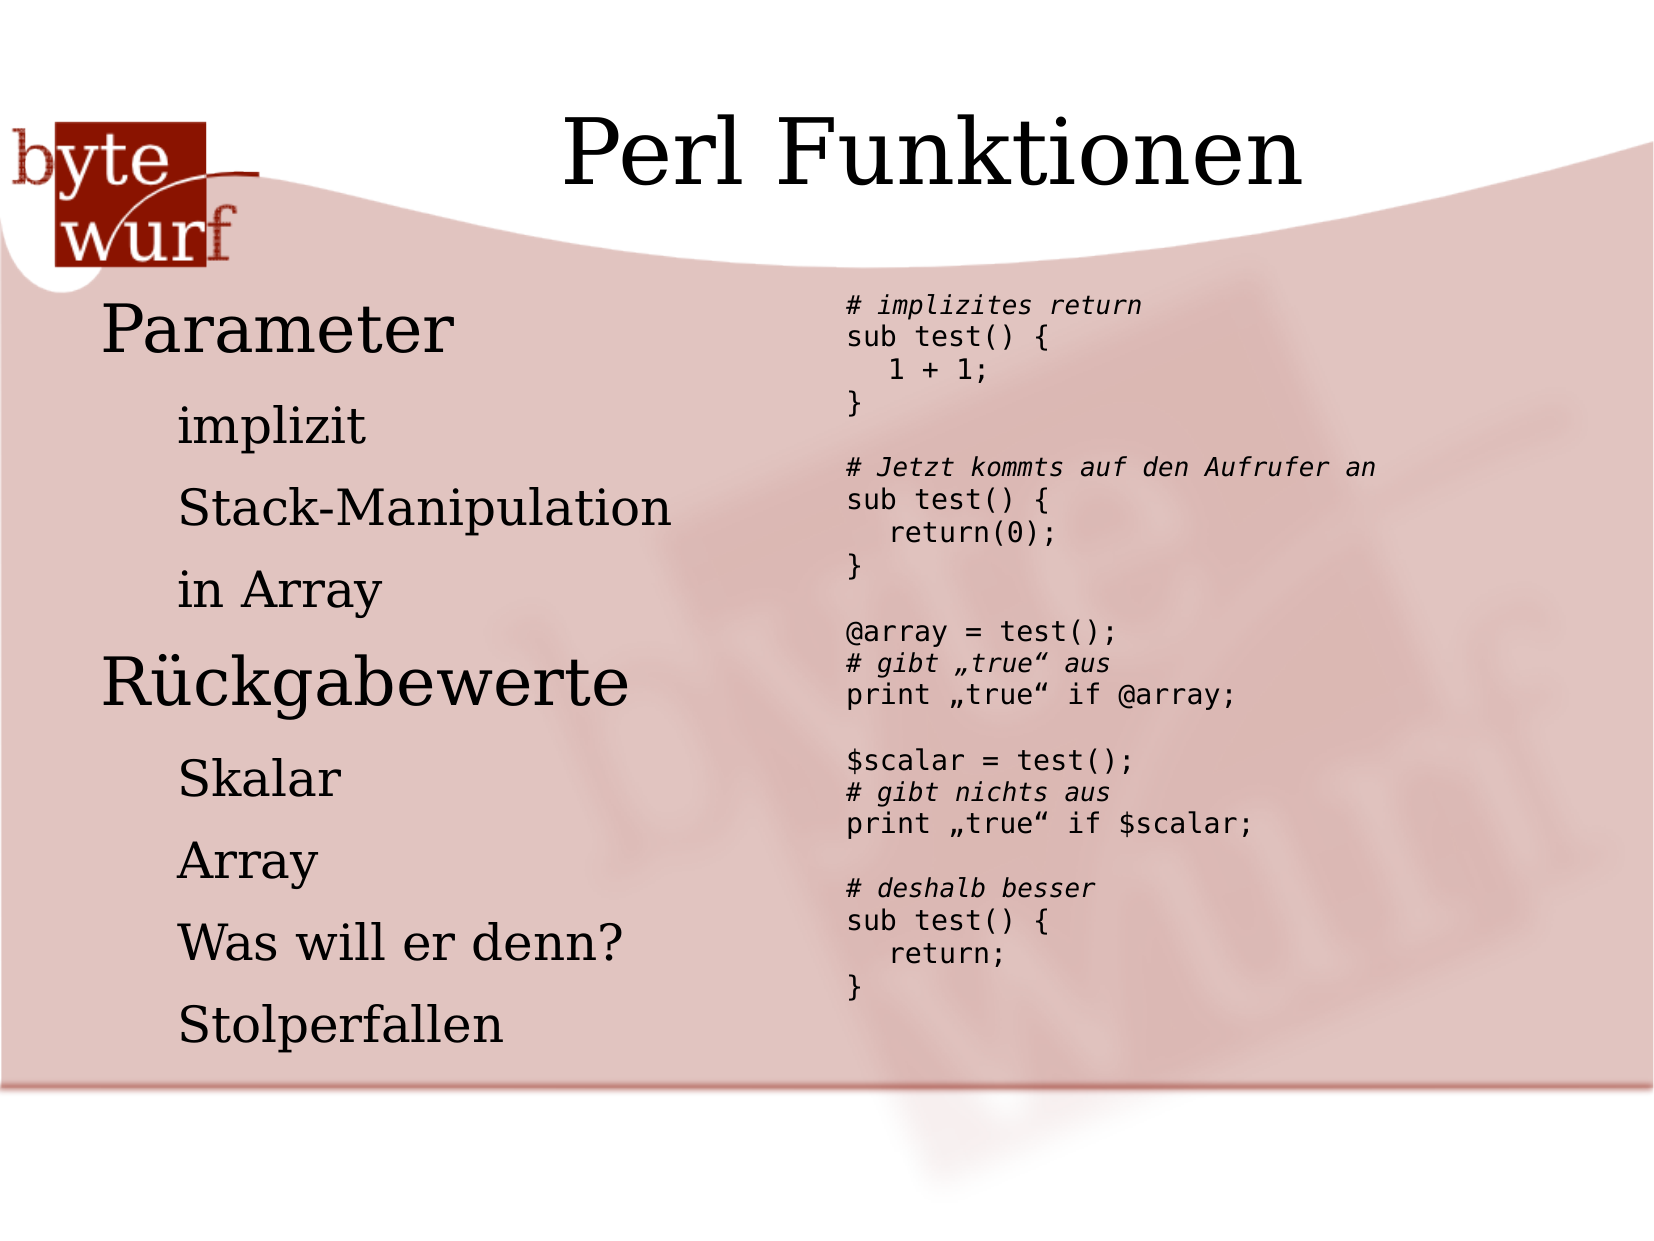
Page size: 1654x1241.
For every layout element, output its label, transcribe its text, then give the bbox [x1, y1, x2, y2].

list Parameter implizit Stack-Manipulation in Array Rückgabewerte Skalar Array Was will er denn? Stolperfallen [82, 290, 809, 1078]
chart [845, 290, 1568, 1090]
title Perl Funktionen [295, 56, 1571, 250]
picture [0, 33, 1654, 1203]
